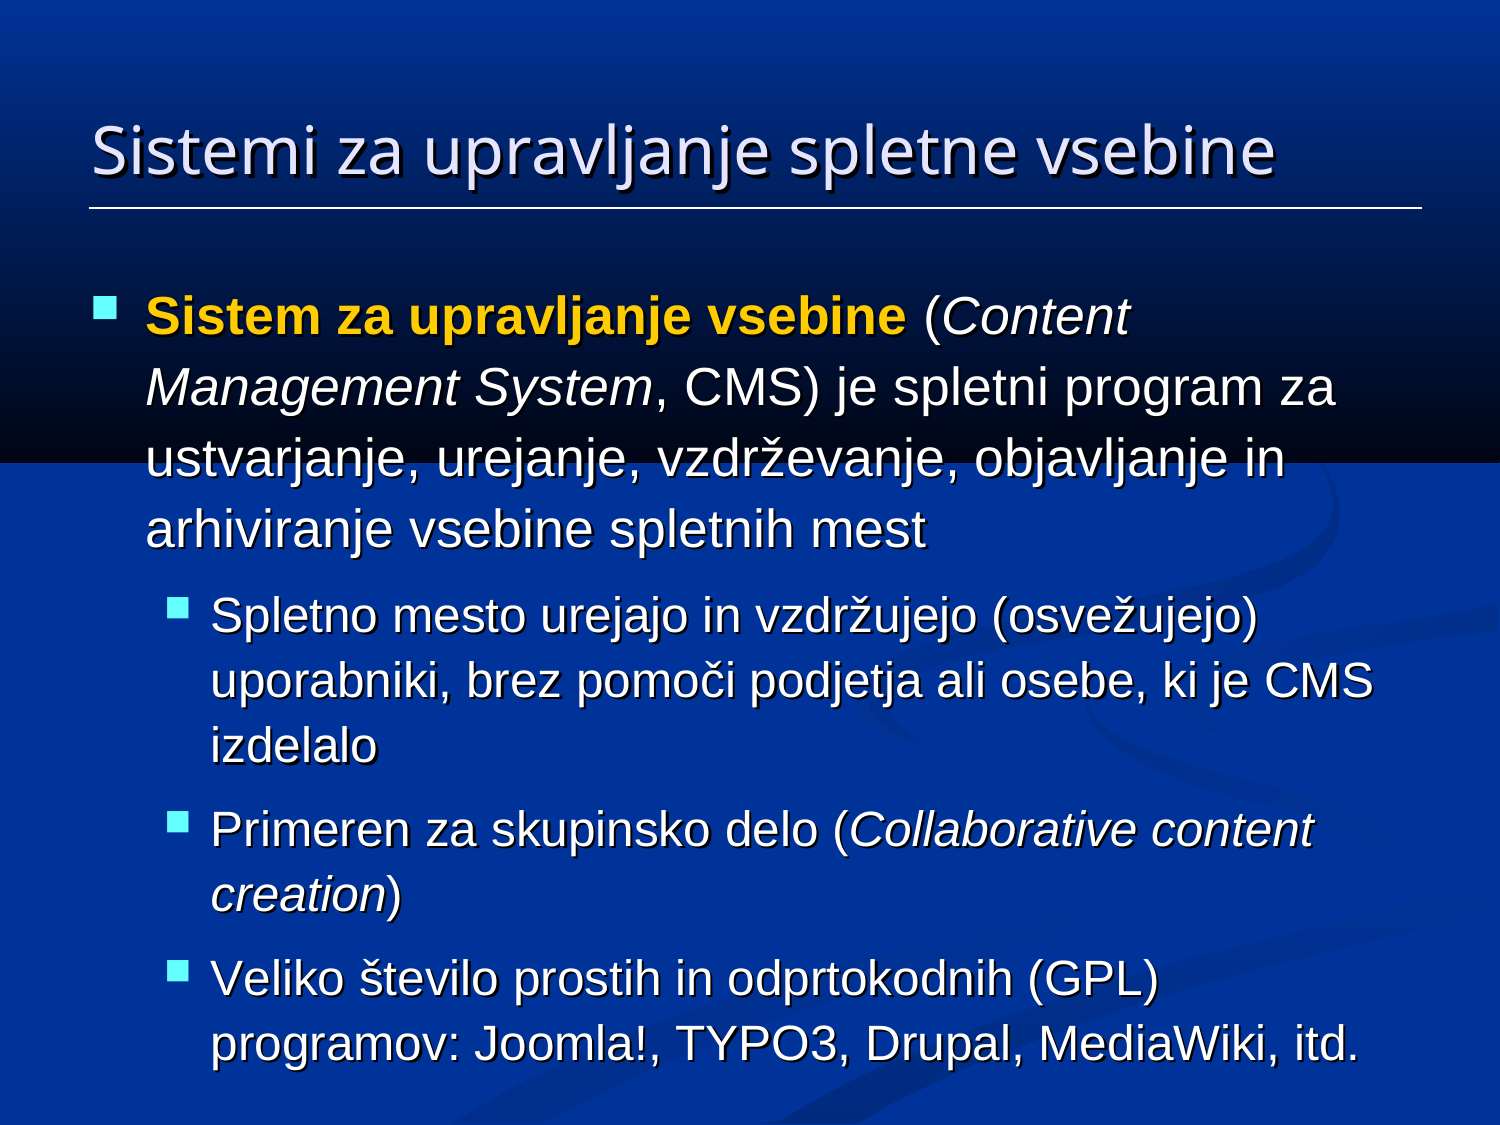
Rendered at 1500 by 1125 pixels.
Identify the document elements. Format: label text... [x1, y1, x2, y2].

text_box Sistemi za upravljanje spletne vsebine [76, 54, 1459, 242]
list Sistem za upravljanje vsebine (Content Management System, CMS) je spletni program za ustvarjanje, urejanje, vzdrževanje, objavljanje in arhiviranje vsebine spletnih mest Spletno mesto urejajo in vzdržujejo (osvežujejo) uporabniki, brez pomoči podjetja ali osebe, ki je CMS izdelalo Primeren za skupinsko delo (Collaborative content creation) Veliko število prostih in odprtokodnih (GPL) programov: Joomla!, TYPO3, Drupal, MediaWiki, itd. [75, 267, 1426, 1087]
